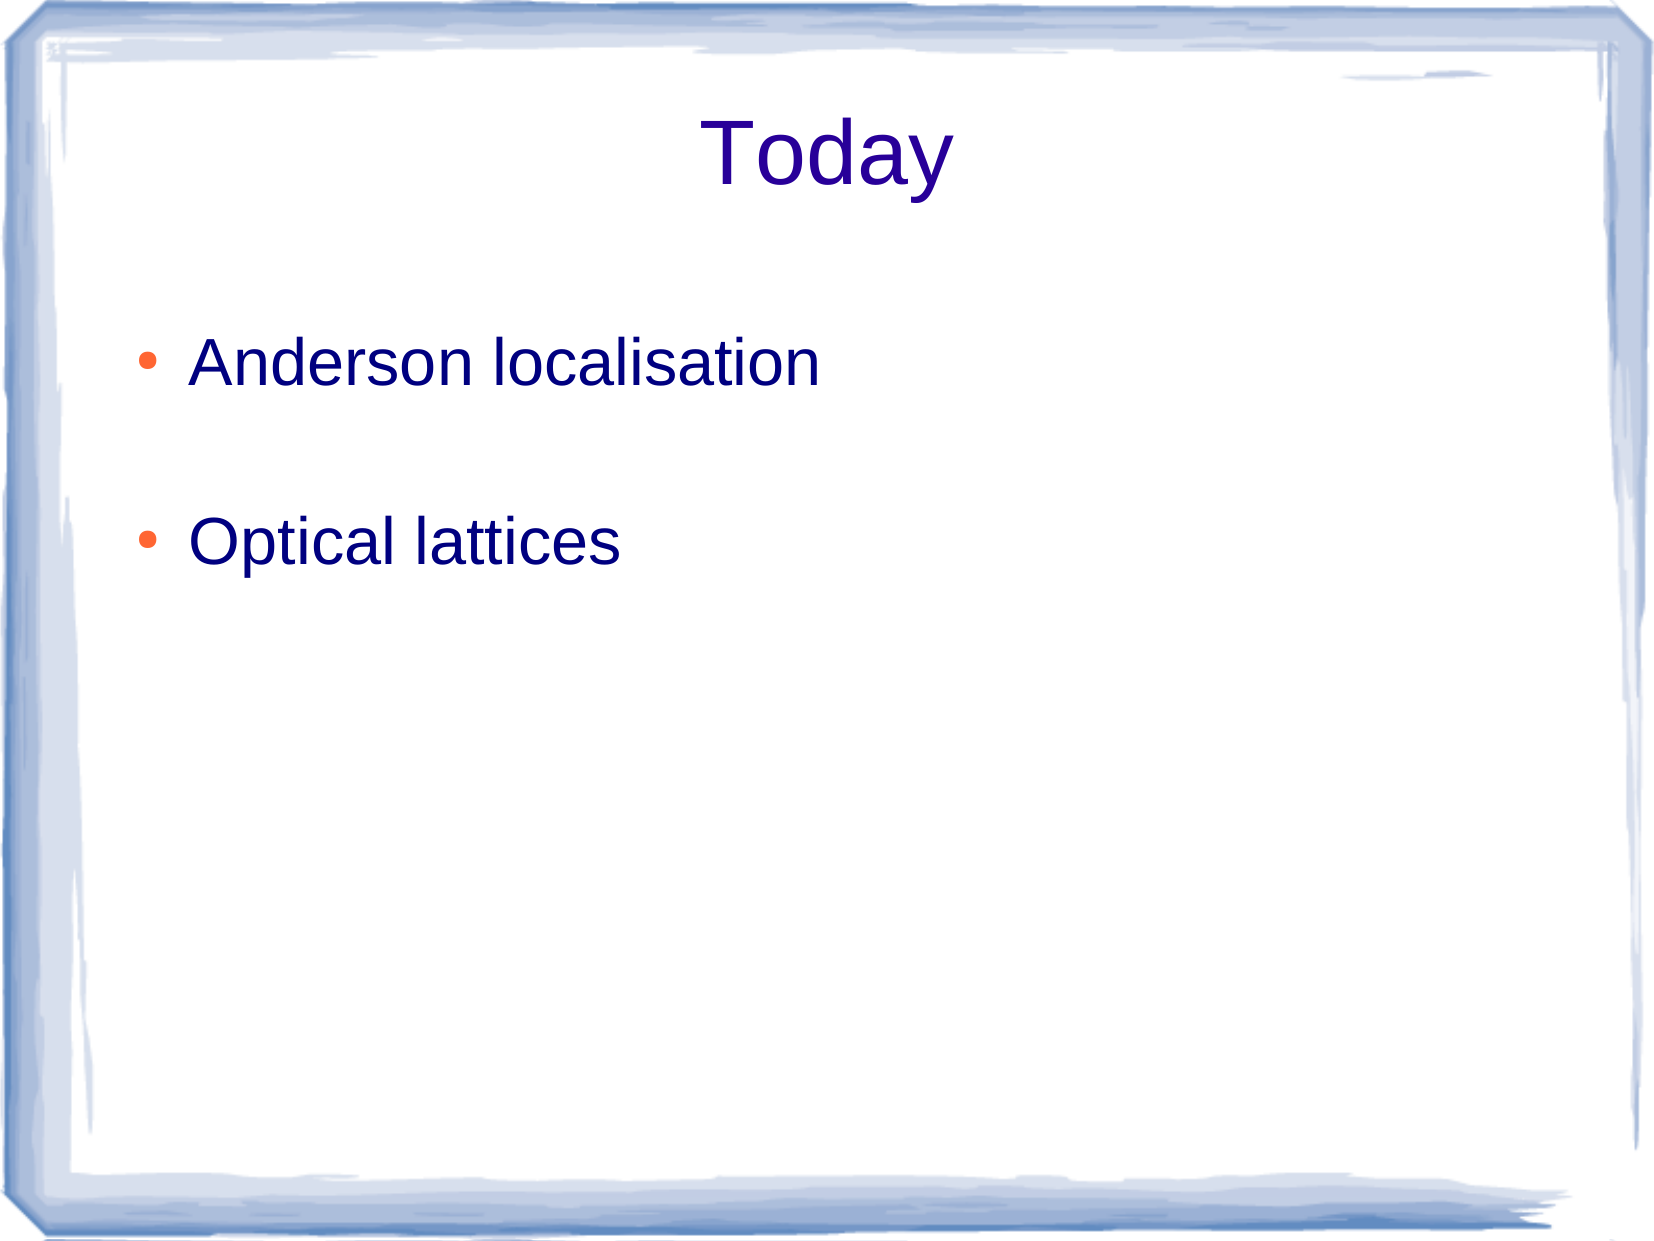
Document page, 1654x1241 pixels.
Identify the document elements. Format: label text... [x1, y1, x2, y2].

title Today [82, 56, 1571, 250]
picture [0, 0, 1654, 1241]
list Anderson localisation Optical lattices [118, 324, 1571, 1129]
